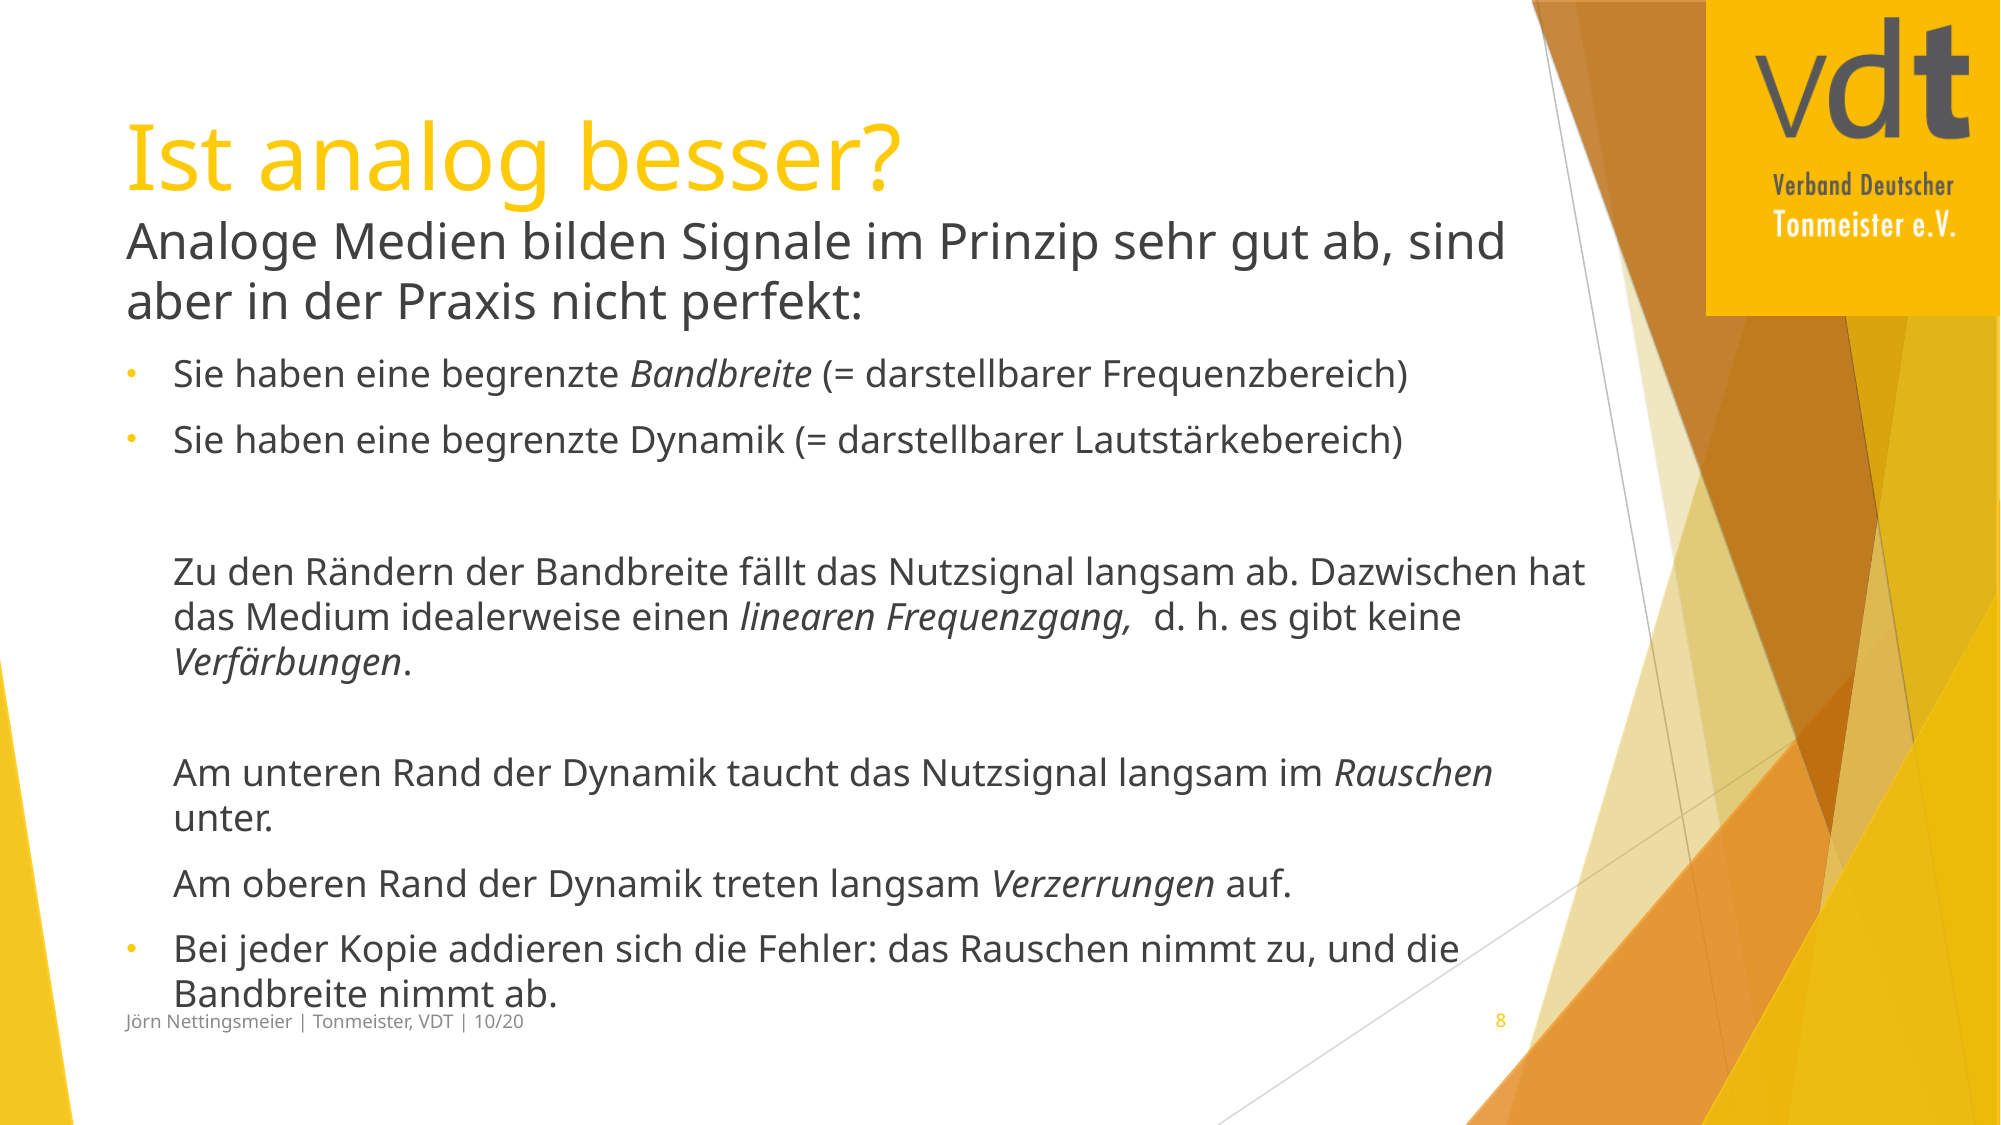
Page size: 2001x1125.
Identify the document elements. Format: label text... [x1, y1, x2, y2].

title Ist analog besser? [111, 79, 1522, 230]
picture [1706, 0, 2000, 316]
list Analoge Medien bilden Signale im Prinzip sehr gut ab, sind aber in der Praxis nicht perfekt: Sie haben eine begrenzte Bandbreite (= darstellbarer Frequenzbereich) Sie haben eine begrenzte Dynamik (= darstellbarer Lautstärkebereich) Zu den Rändern der Bandbreite fällt das Nutzsignal langsam ab. Dazwischen hat das Medium idealerweise einen linearen Frequenzgang, d. h. es gibt keine Verfärbungen. Am unteren Rand der Dynamik taucht das Nutzsignal langsam im Rauschen unter. Am oberen Rand der Dynamik treten langsam Verzerrungen auf. Bei jeder Kopie addieren sich die Fehler: das Rauschen nimmt zu, und die Bandbreite nimmt ab. [111, 365, 1613, 860]
text_box Jörn Nettingsmeier | Tonmeister, VDT | 10/20 [111, 991, 1145, 1051]
slide_number <number> [1409, 991, 1522, 1051]
